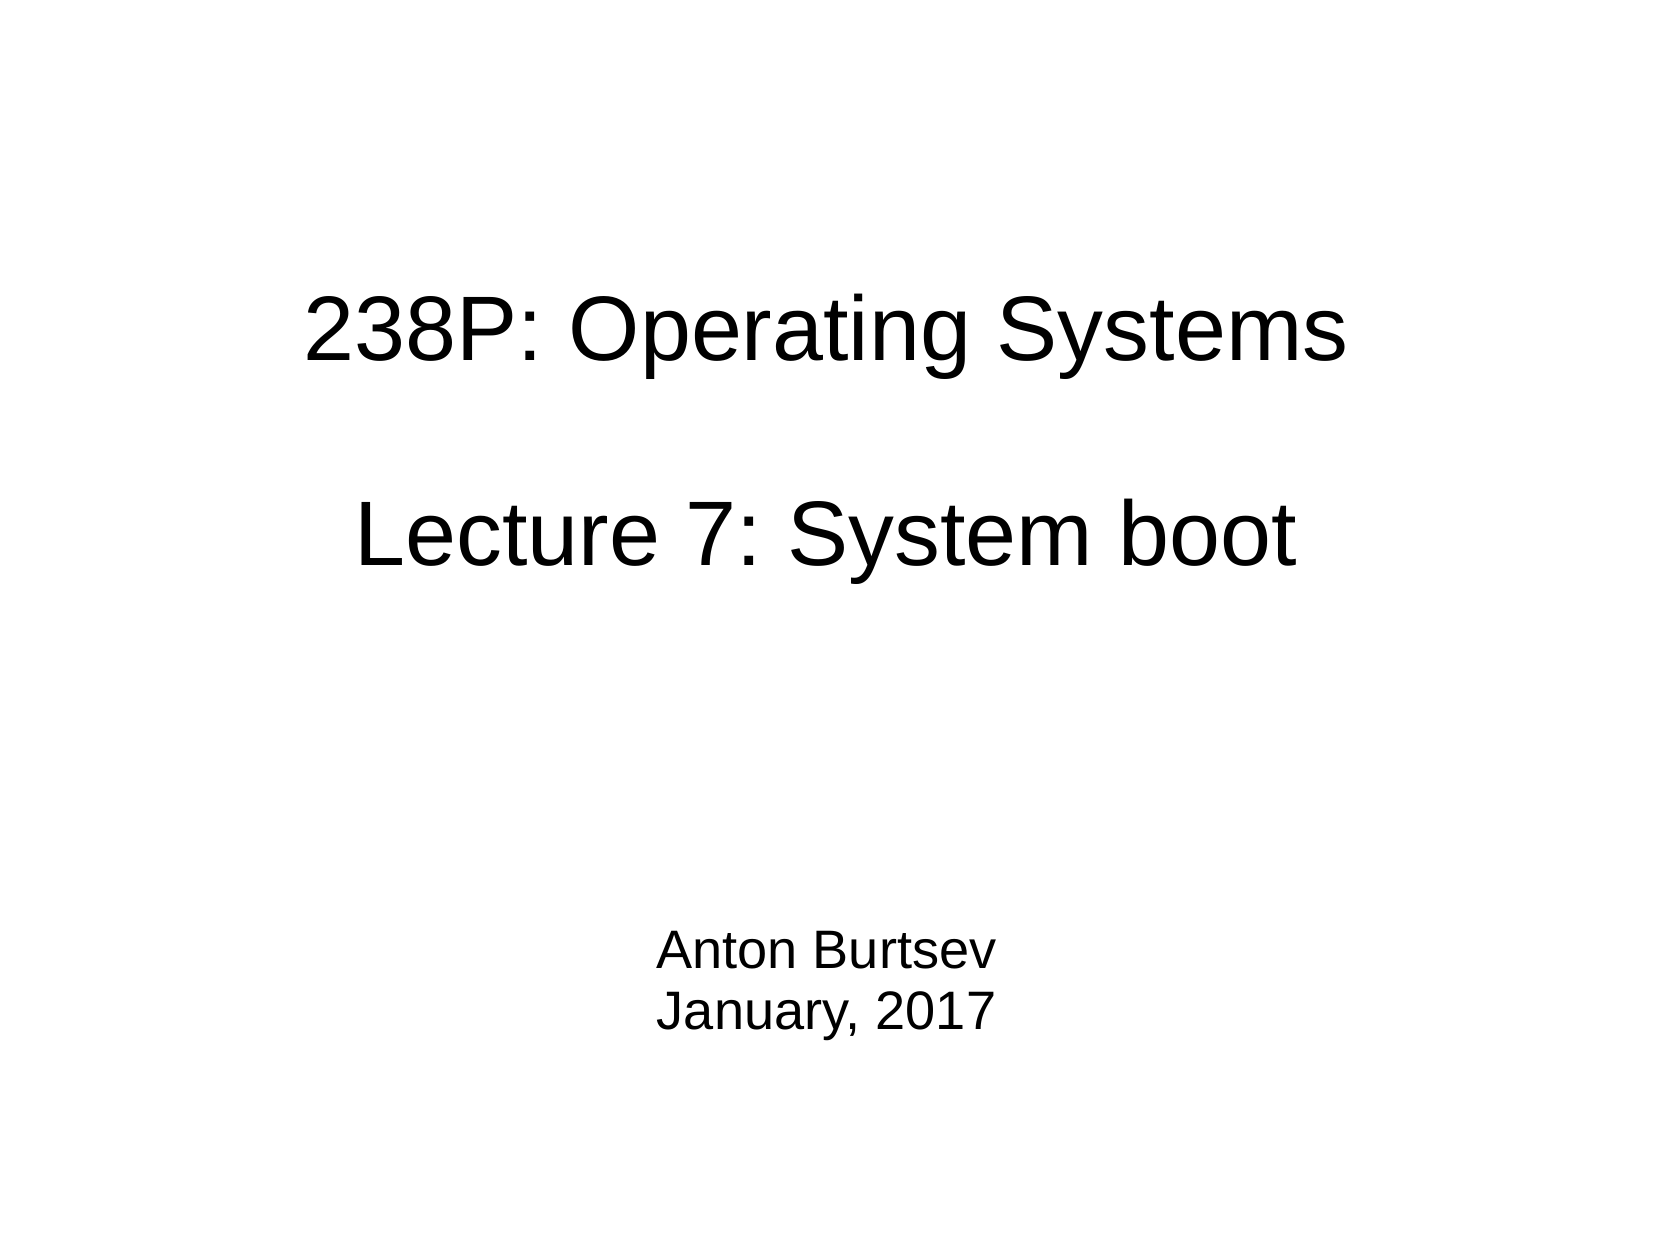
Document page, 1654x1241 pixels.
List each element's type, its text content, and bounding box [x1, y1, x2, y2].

title 238P: Operating Systems Lecture 7: System boot [82, 113, 1571, 637]
subtitle Anton Burtsev January, 2017 [82, 637, 1571, 1109]
